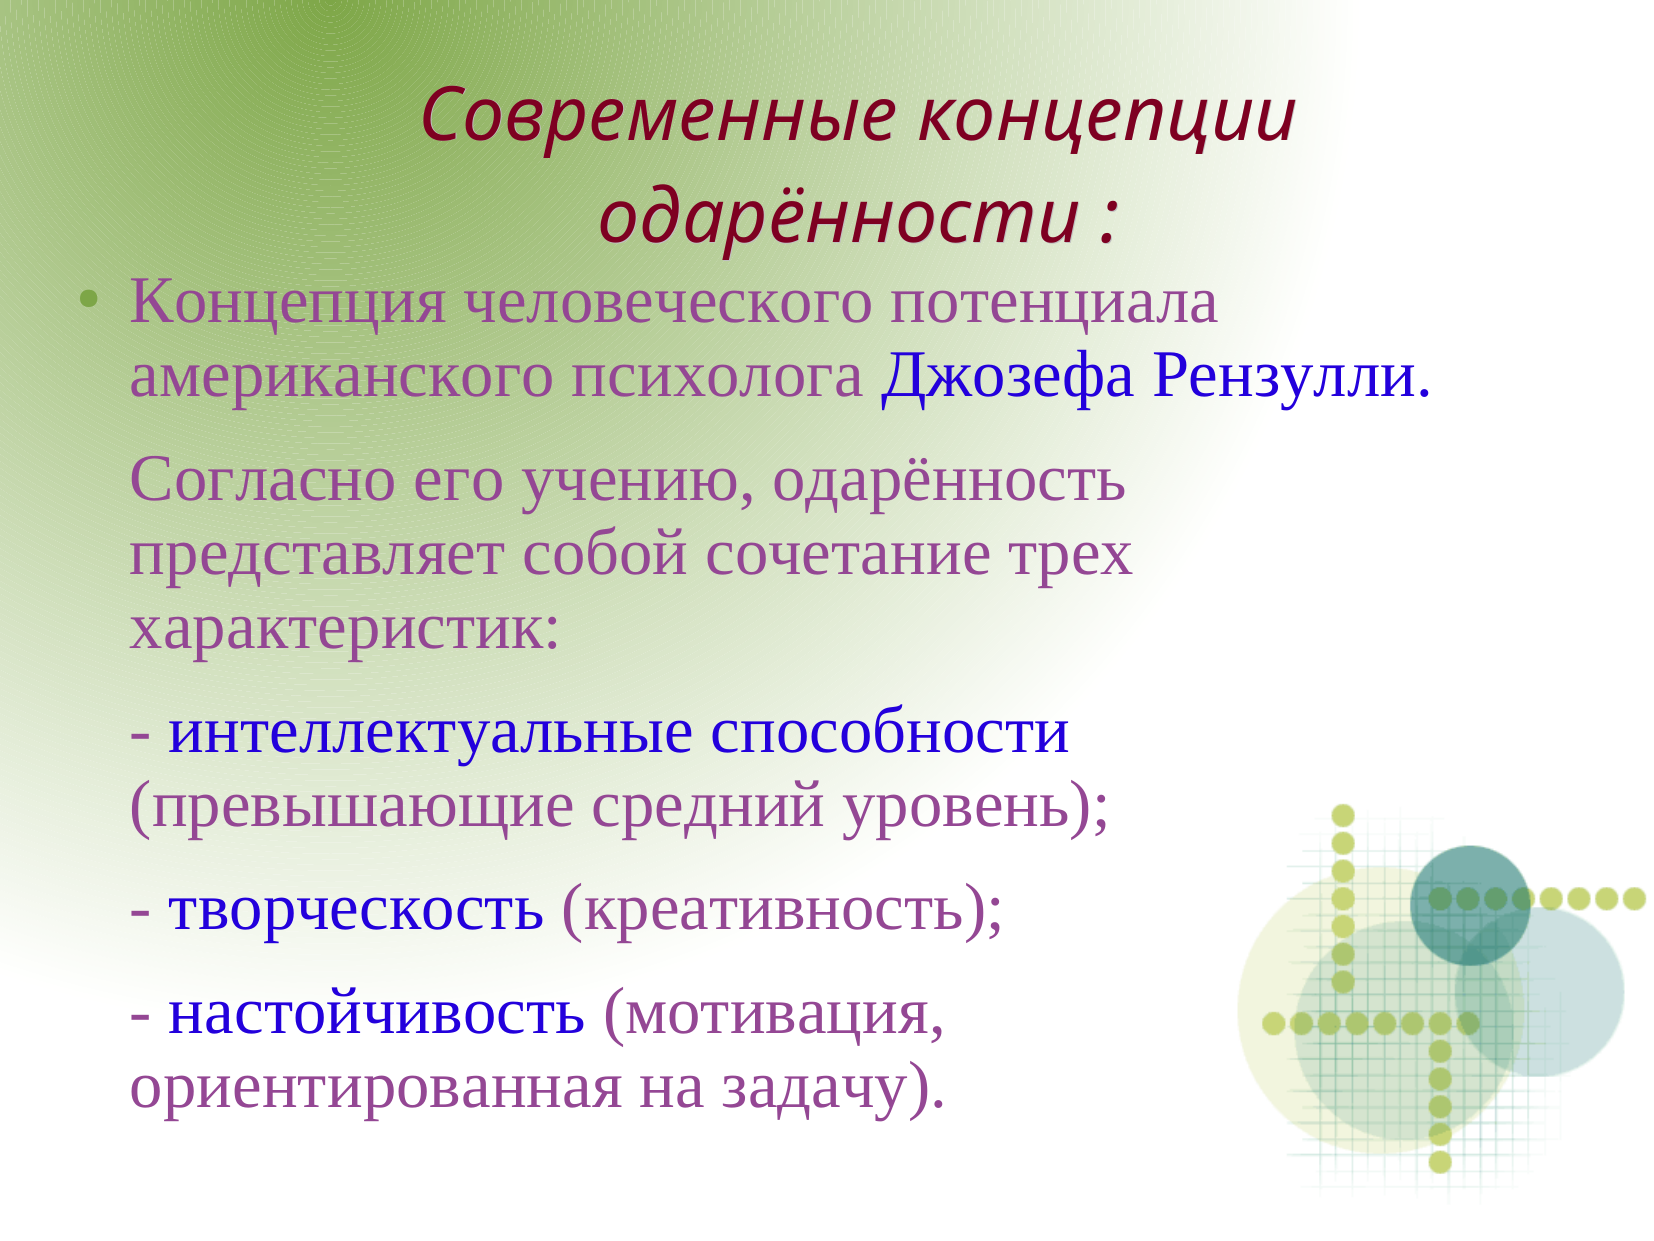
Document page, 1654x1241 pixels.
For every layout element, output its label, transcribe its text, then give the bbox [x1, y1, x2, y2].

picture [1224, 792, 1654, 1211]
list Концепция человеческого потенциала американского психолога Джозефа Рензулли. Согласно его учению, одарённость представляет собой сочетание трех характеристик: - интеллектуальные способности (превышающие средний уровень); - творческость (креативность); - настойчивость (мотивация, ориентированная на задачу). [59, 263, 1447, 1182]
title Современные концепции одарённости : [152, 58, 1565, 266]
